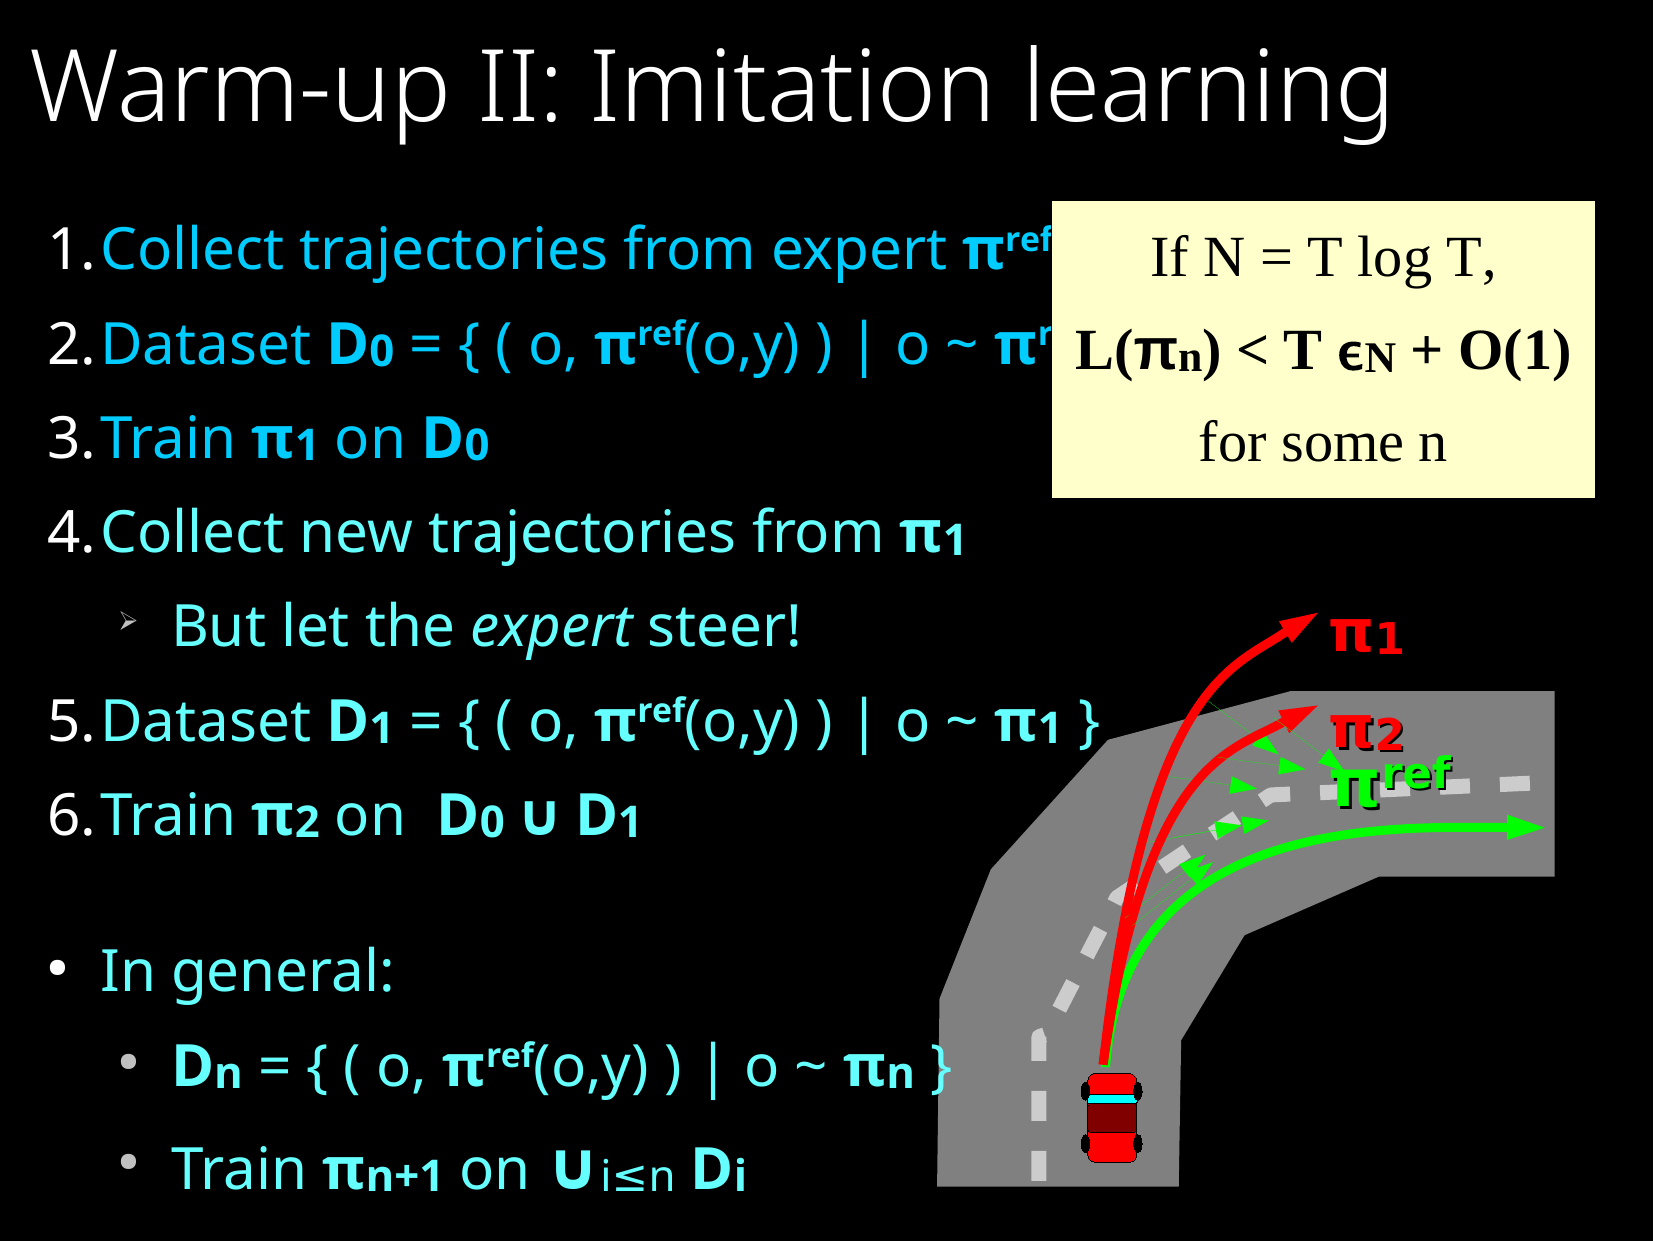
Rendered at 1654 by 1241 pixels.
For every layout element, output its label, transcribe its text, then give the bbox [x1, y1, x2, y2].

text_box If N = T log T, L(πn) < T N + O(1) for some n [1051, 200, 1596, 499]
list Collect trajectories from expert πref Dataset D0 = { ( o, πref(o,y) ) | o ~ πref } Train π1 on D0 Collect new trajectories from π1 But let the expert steer! Dataset D1 = { ( o, πref(o,y) ) | o ~ π1 } Train π2 on D0 ∪ D1 In general: Dn = { ( o, πref(o,y) ) | o ~ πn } Train πn+1 on ∪i≤n Di [29, 207, 1634, 1209]
title Warm-up II: Imitation learning [29, 8, 1631, 157]
text_box π2 [1328, 693, 1488, 773]
text_box π1 [1328, 597, 1488, 677]
